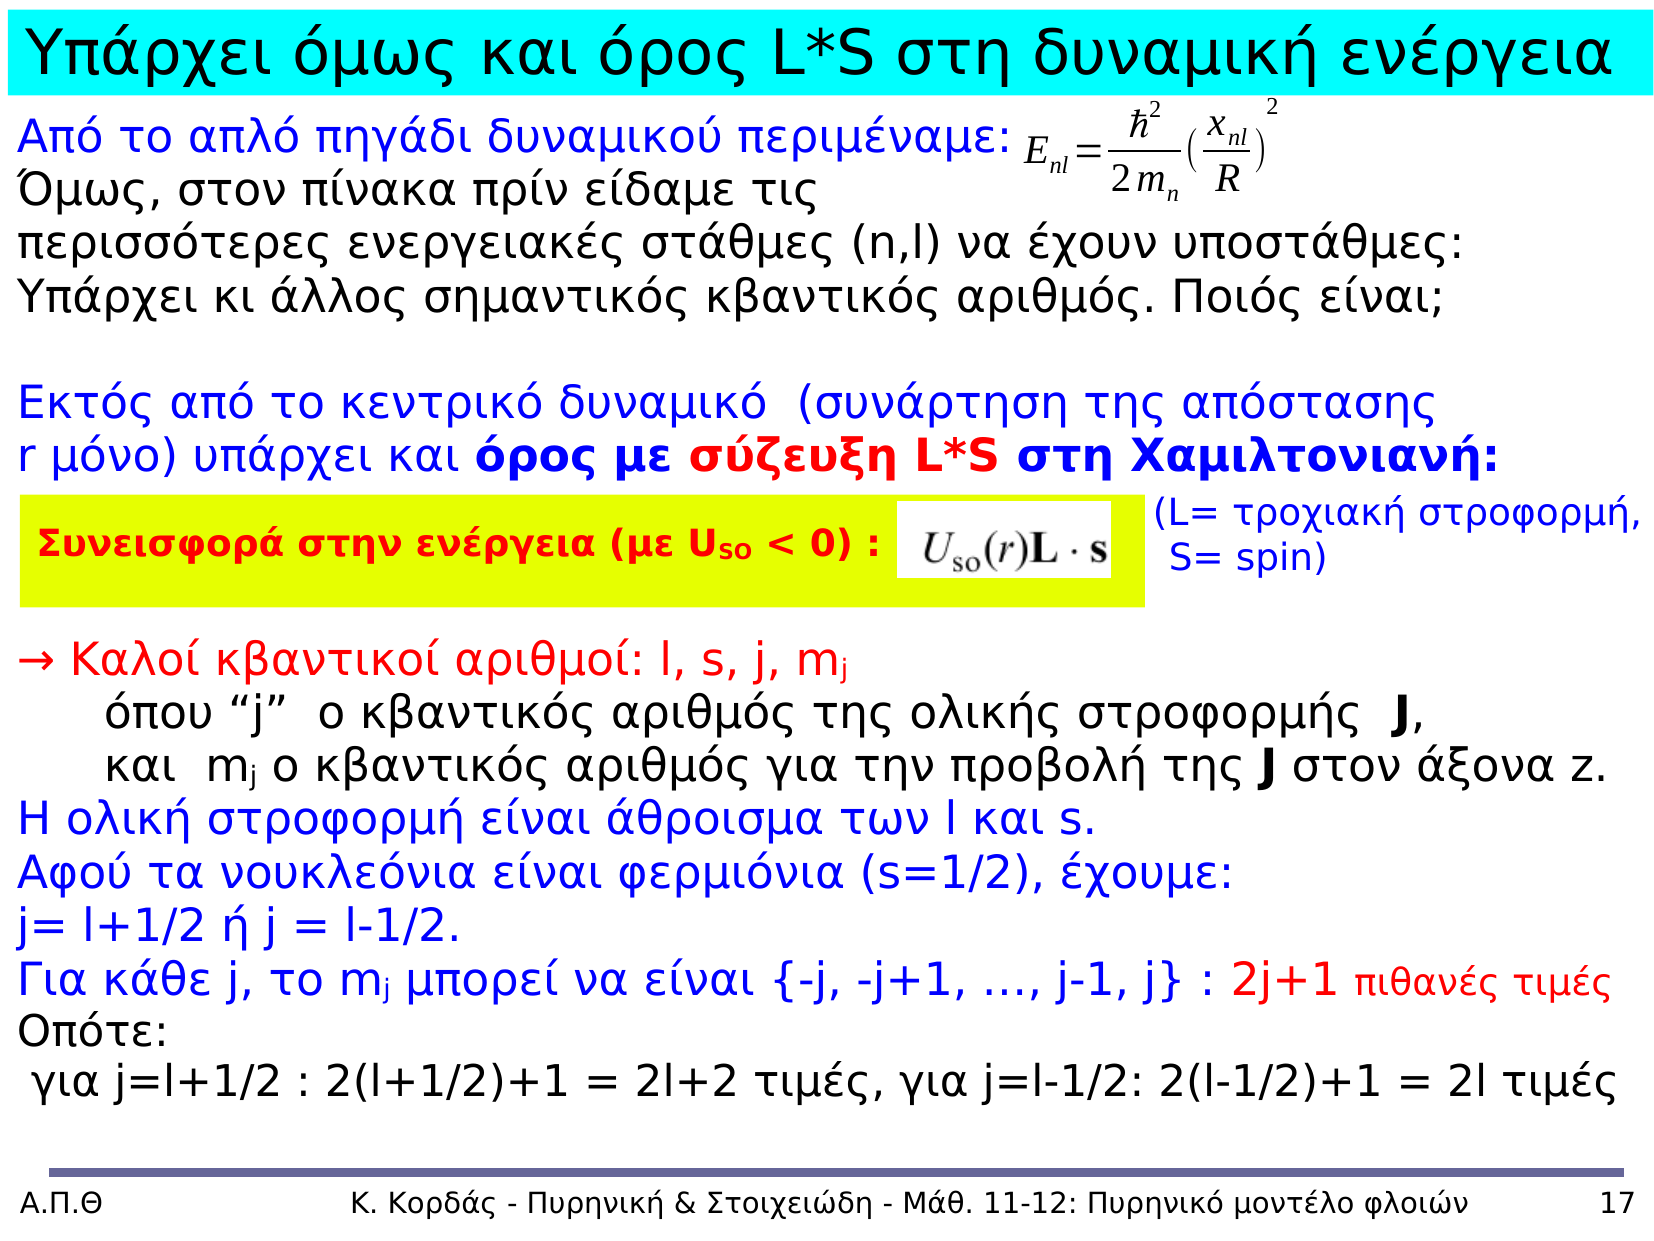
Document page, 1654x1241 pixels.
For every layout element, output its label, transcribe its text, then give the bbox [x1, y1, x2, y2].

text_box Από το απλό πηγάδι δυναμικού περιμέναμε: Όμως, στον πίνακα πρίν είδαμε τις περισσότερες ενεργειακές στάθμες (n,l) να έχουν υποστάθμες: Υπάρχει κι άλλος σημαντικός κβαντικός αριθμός. Ποιός είναι; Εκτός από το κεντρικό δυναμικό (συνάρτηση της απόστασης r μόνο) υπάρχει και όρος με σύζευξη L*S στη Χαμιλτονιανή: (L= τροχιακή στροφορμή, S= spin) → Καλοί κβαντικοί αριθμοί: l, s, j, mj όπου “j” o κβαντικός αριθμός της ολικής στροφορμής J, και mj o κβαντικός αριθμός για την προβολή της J στον άξονα z. H ολική στροφορμή είναι άθροισμα των l και s. Αφού τα νουκλεόνια είναι φερμιόνια (s=1/2), έχουμε: j= l+1/2 ή j = l-1/2. Για κάθε j, τo mj μπορεί να είναι {-j, -j+1, …, j-1, j} : 2j+1 πιθανές τιμές Οπότε: για j=l+1/2 : 2(l+1/2)+1 = 2l+2 τιμές, για j=l-1/2: 2(l-1/2)+1 = 2l τιμές [2, 102, 1654, 1215]
text_box [19, 494, 1145, 608]
text_box Συνεισφορά στην ενέργεια (με USO < 0) : [21, 514, 911, 586]
picture [897, 501, 1111, 578]
chart [1011, 91, 1289, 208]
title Υπάρχει όμως και όρος L*S στη δυναμική ενέργεια [7, 9, 1654, 96]
